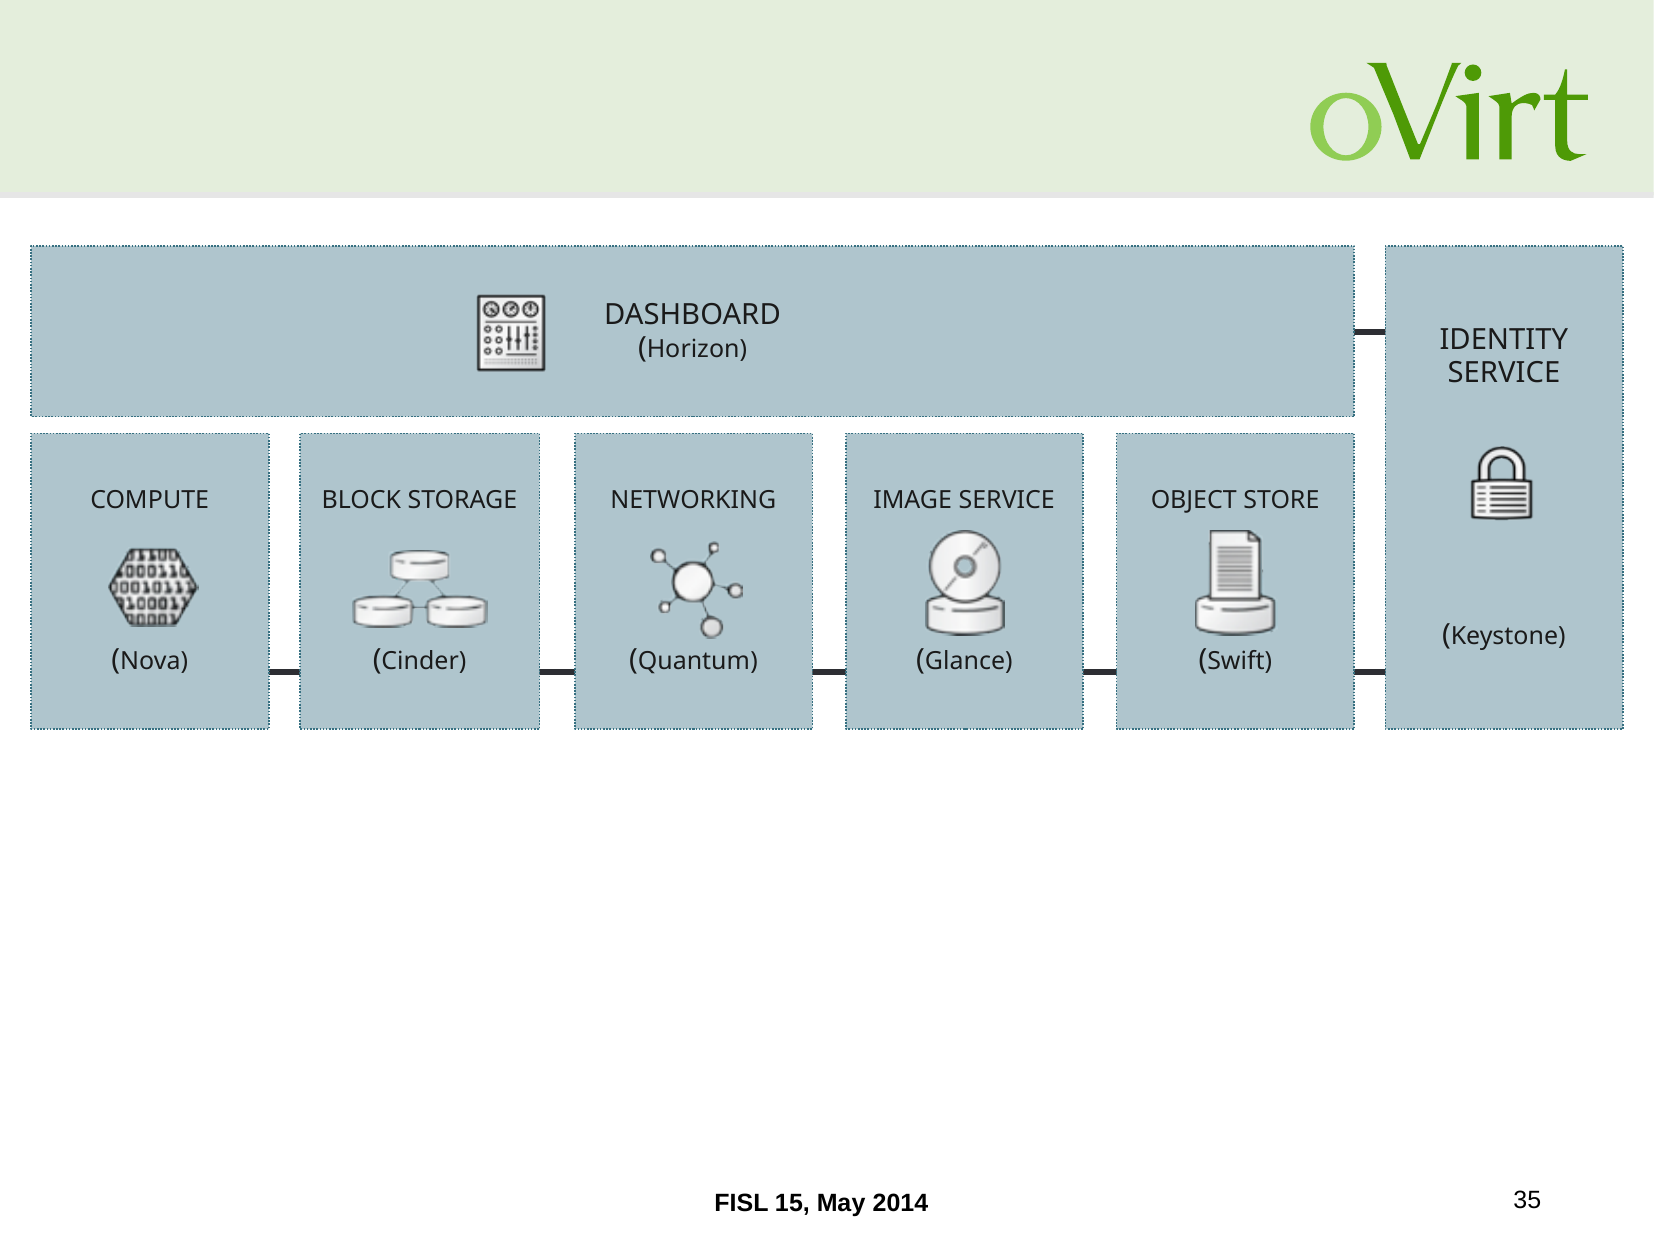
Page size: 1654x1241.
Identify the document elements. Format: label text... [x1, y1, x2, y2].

picture [1433, 431, 1572, 536]
picture [1195, 530, 1278, 636]
text_box DASHBOARD (Horizon) [31, 245, 1355, 417]
text_box COMPUTE (Nova) [31, 433, 269, 730]
picture [108, 547, 199, 627]
text_box IDENTITY SERVICE (Keystone) [1385, 245, 1623, 730]
text_box NETWORKING (Quantum) [574, 433, 813, 730]
picture [456, 281, 564, 386]
text_box IMAGE SERVICE (Glance) [845, 433, 1084, 730]
text_box BLOCK STORAGE (Cinder) [299, 433, 540, 730]
text_box OBJECT STORE (Swift) [1116, 433, 1355, 730]
picture [352, 550, 488, 628]
picture [925, 530, 1005, 636]
picture [650, 541, 743, 640]
